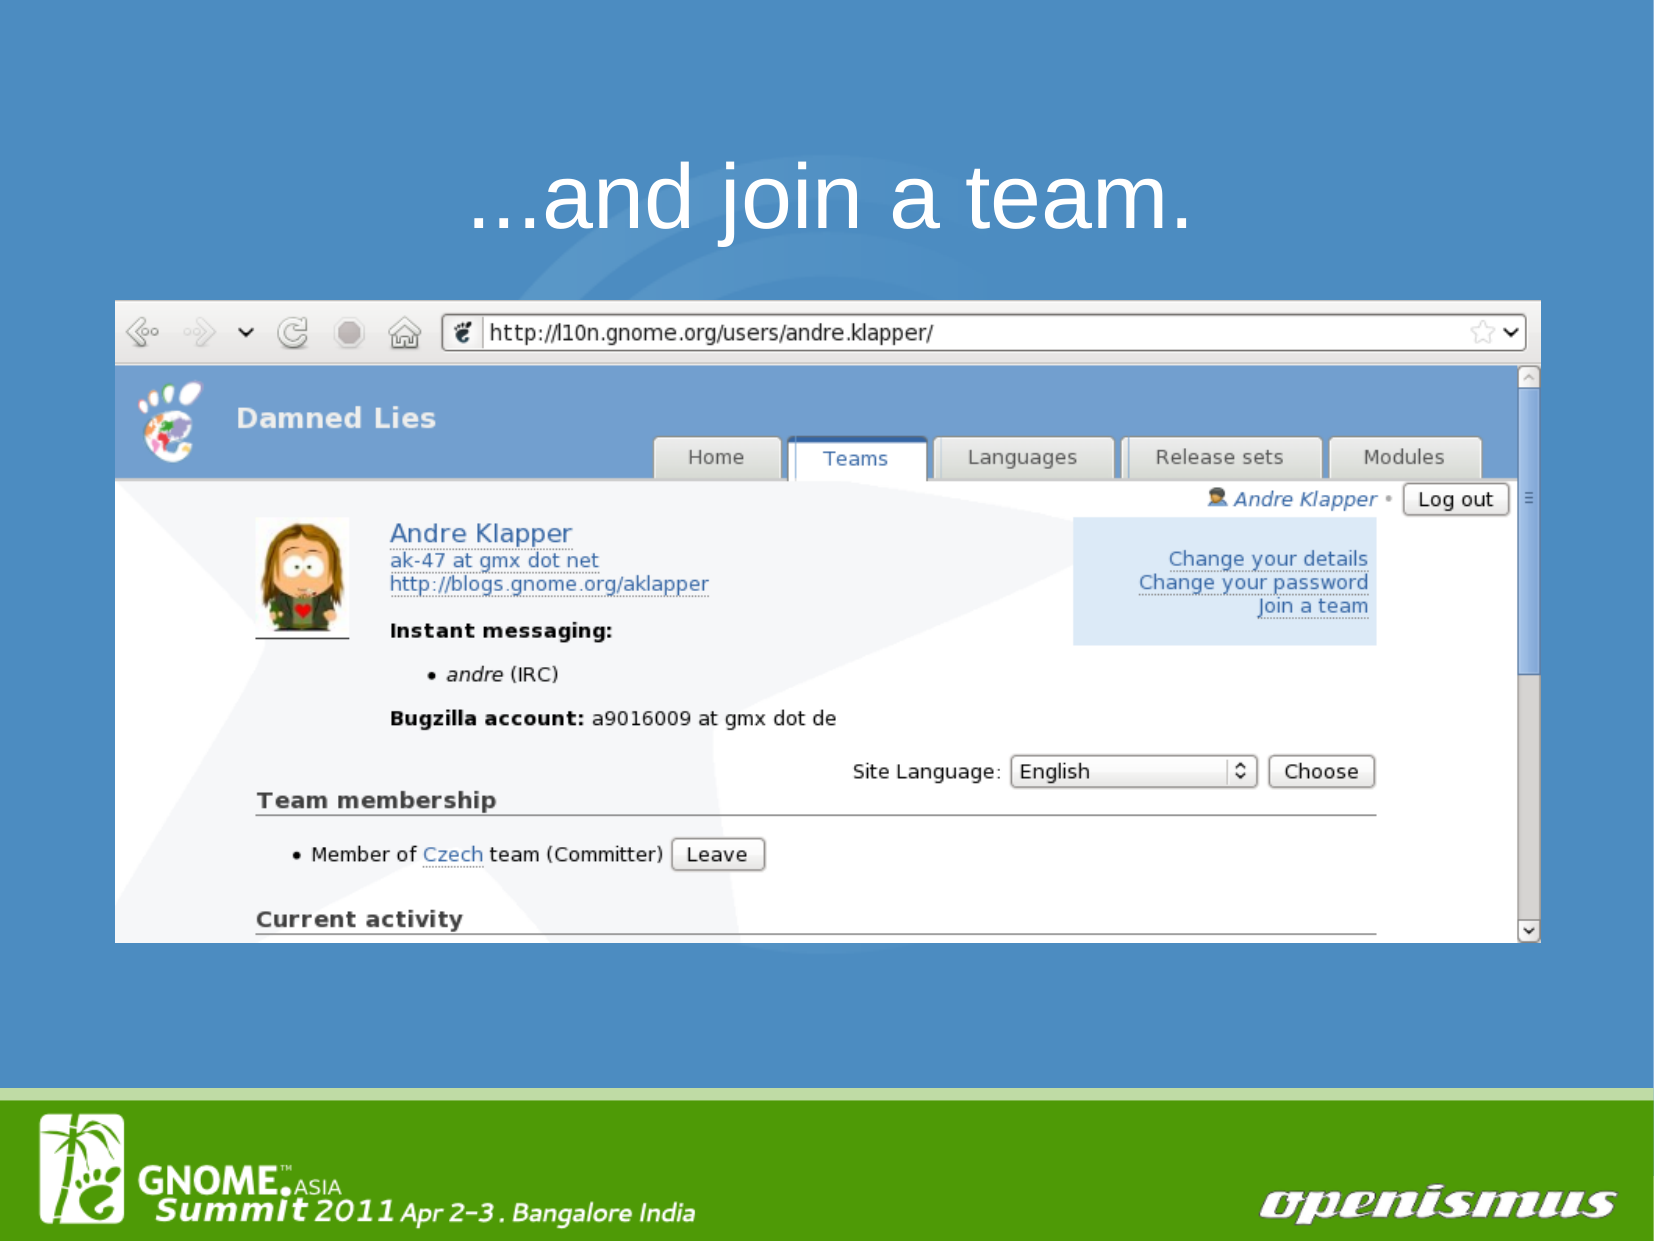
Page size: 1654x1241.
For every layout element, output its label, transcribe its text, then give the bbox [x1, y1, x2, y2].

picture [0, 0, 1654, 1241]
title ...and join a team. [86, 92, 1576, 301]
